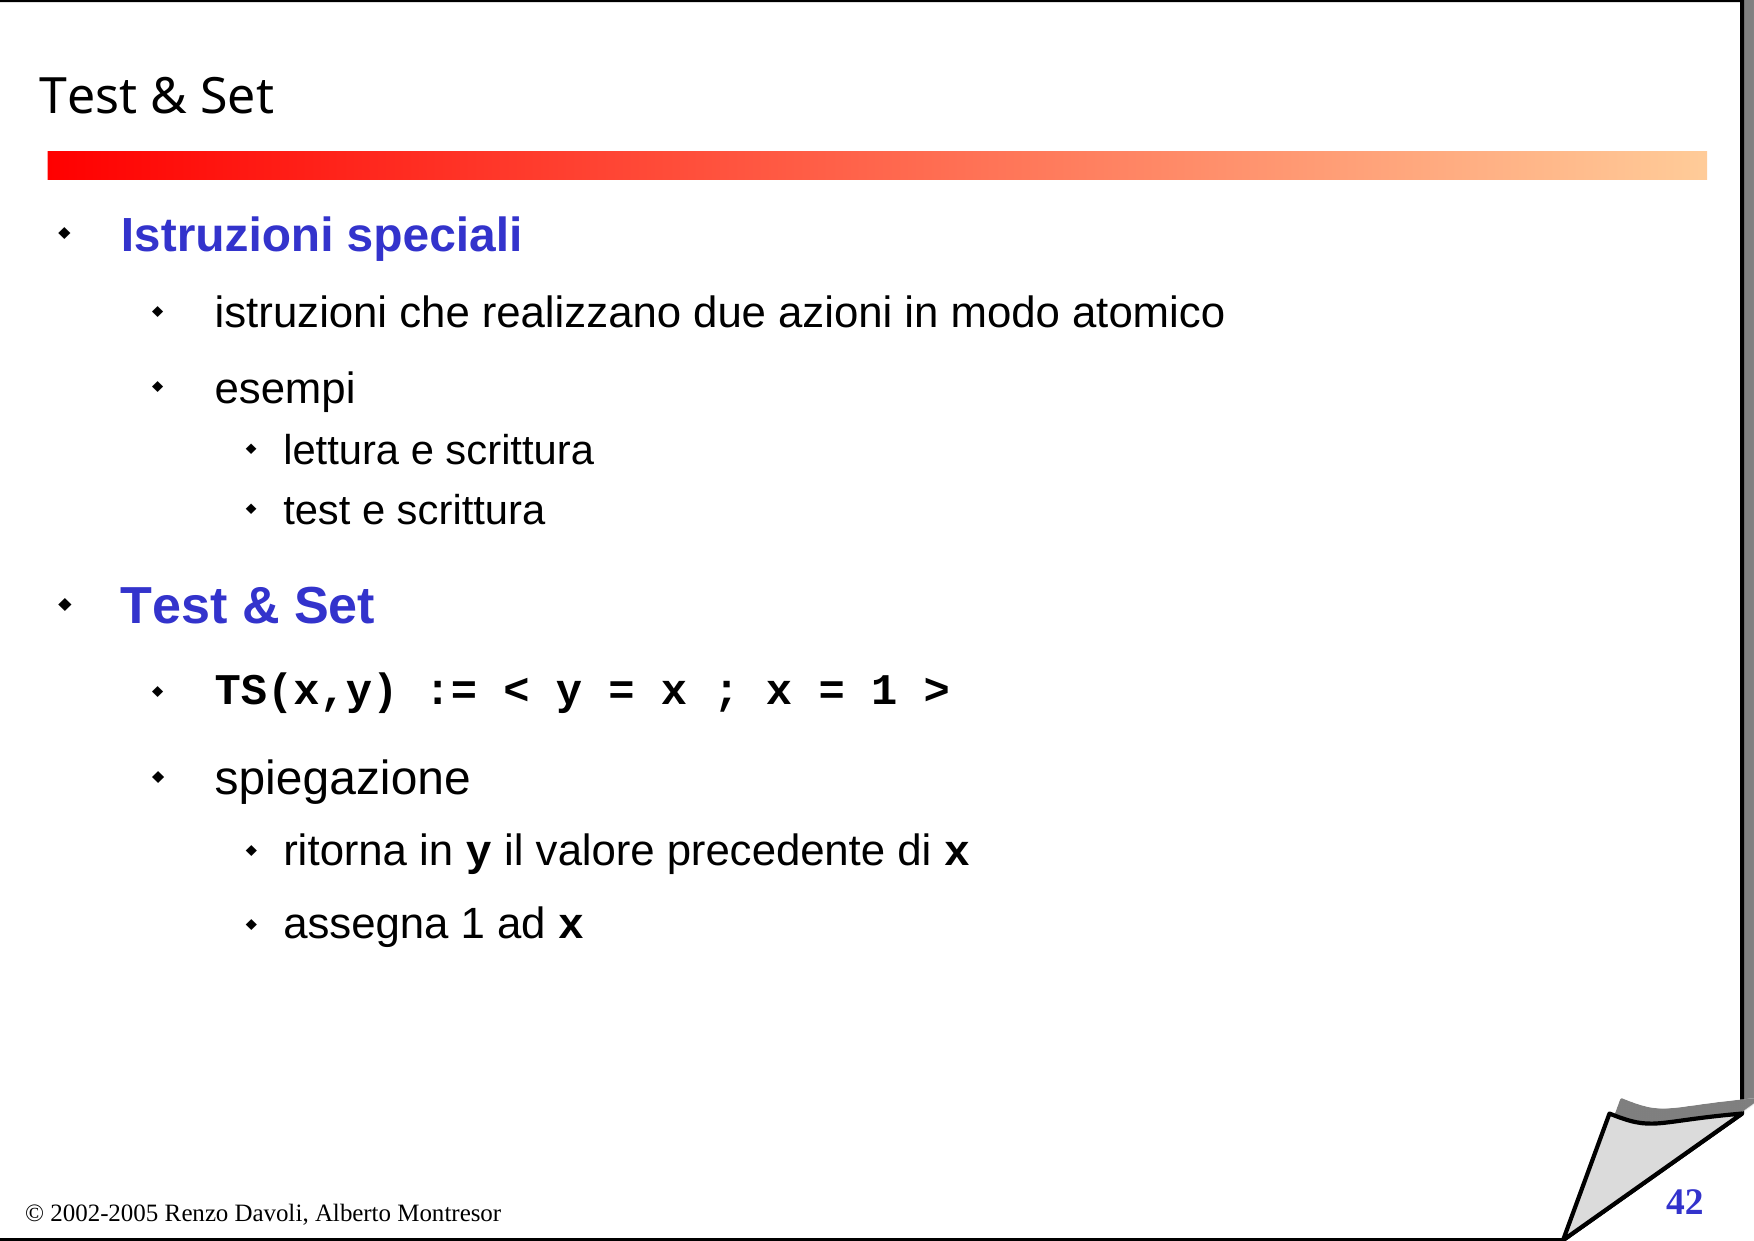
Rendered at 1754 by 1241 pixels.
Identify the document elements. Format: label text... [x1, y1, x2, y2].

title Test & Set [39, 49, 1713, 144]
text_box [433, 1177, 617, 1240]
list Istruzioni speciali istruzioni che realizzano due azioni in modo atomico esempi lettura e scrittura test e scrittura Test & Set TS(x,y) := < y = x ; x = 1 > spiegazione ritorna in y il valore precedente di x assegna 1 ad x [58, 206, 1696, 1005]
